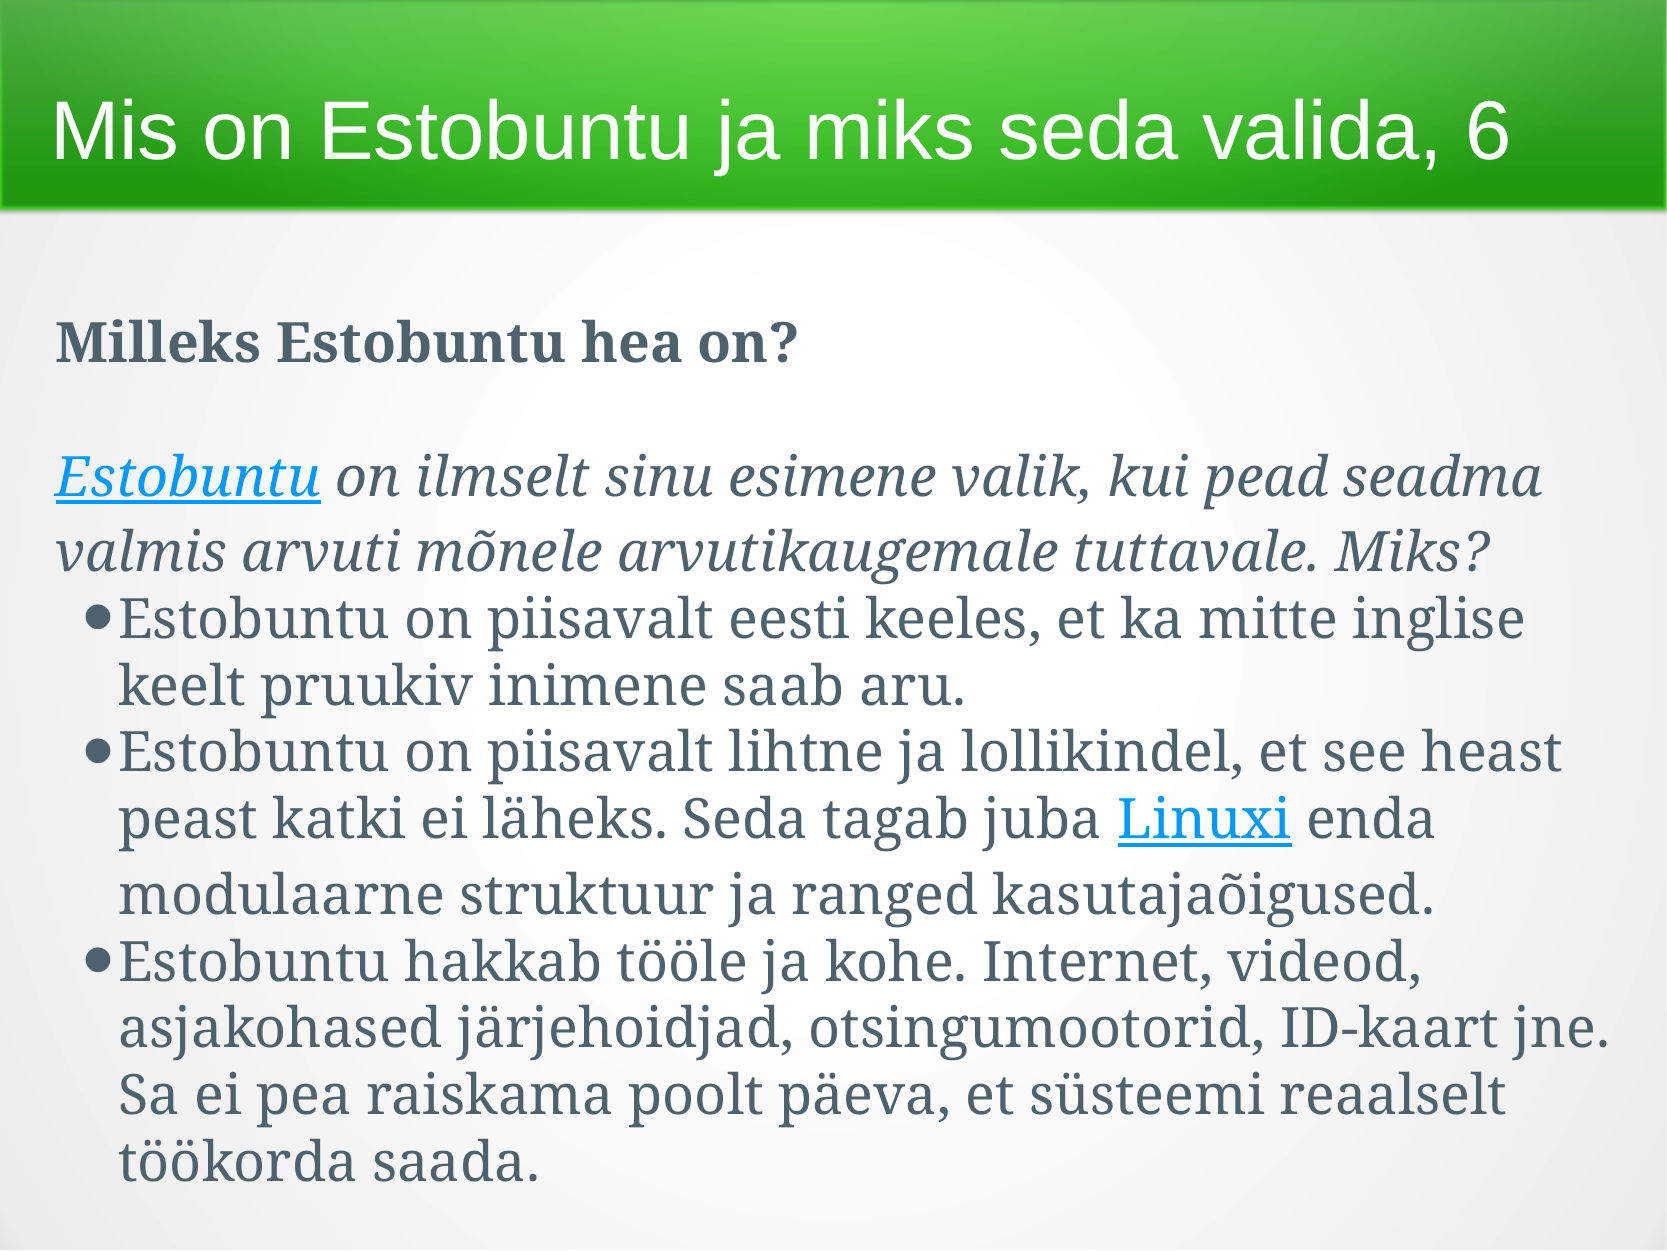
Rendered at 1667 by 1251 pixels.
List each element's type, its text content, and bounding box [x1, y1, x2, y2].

list Milleks Estobuntu hea on? Estobuntu on ilmselt sinu esimene valik, kui pead seadma valmis arvuti mõnele arvutikaugemale tuttavale. Miks? Estobuntu on piisavalt eesti keeles, et ka mitte inglise keelt pruukiv inimene saab aru. Estobuntu on piisavalt lihtne ja lollikindel, et see heast peast katki ei läheks. Seda tagab juba Linuxi enda modulaarne struktuur ja ranged kasutajaõigused. Estobuntu hakkab tööle ja kohe. Internet, videod, asjakohased järjehoidjad, otsingumootorid, ID-kaart jne. Sa ei pea raiskama poolt päeva, et süsteemi reaalselt töökorda saada. [49, 300, 1630, 1213]
picture [0, 0, 1667, 1250]
title Mis on Estobuntu ja miks seda valida, 6 [50, 84, 1630, 178]
